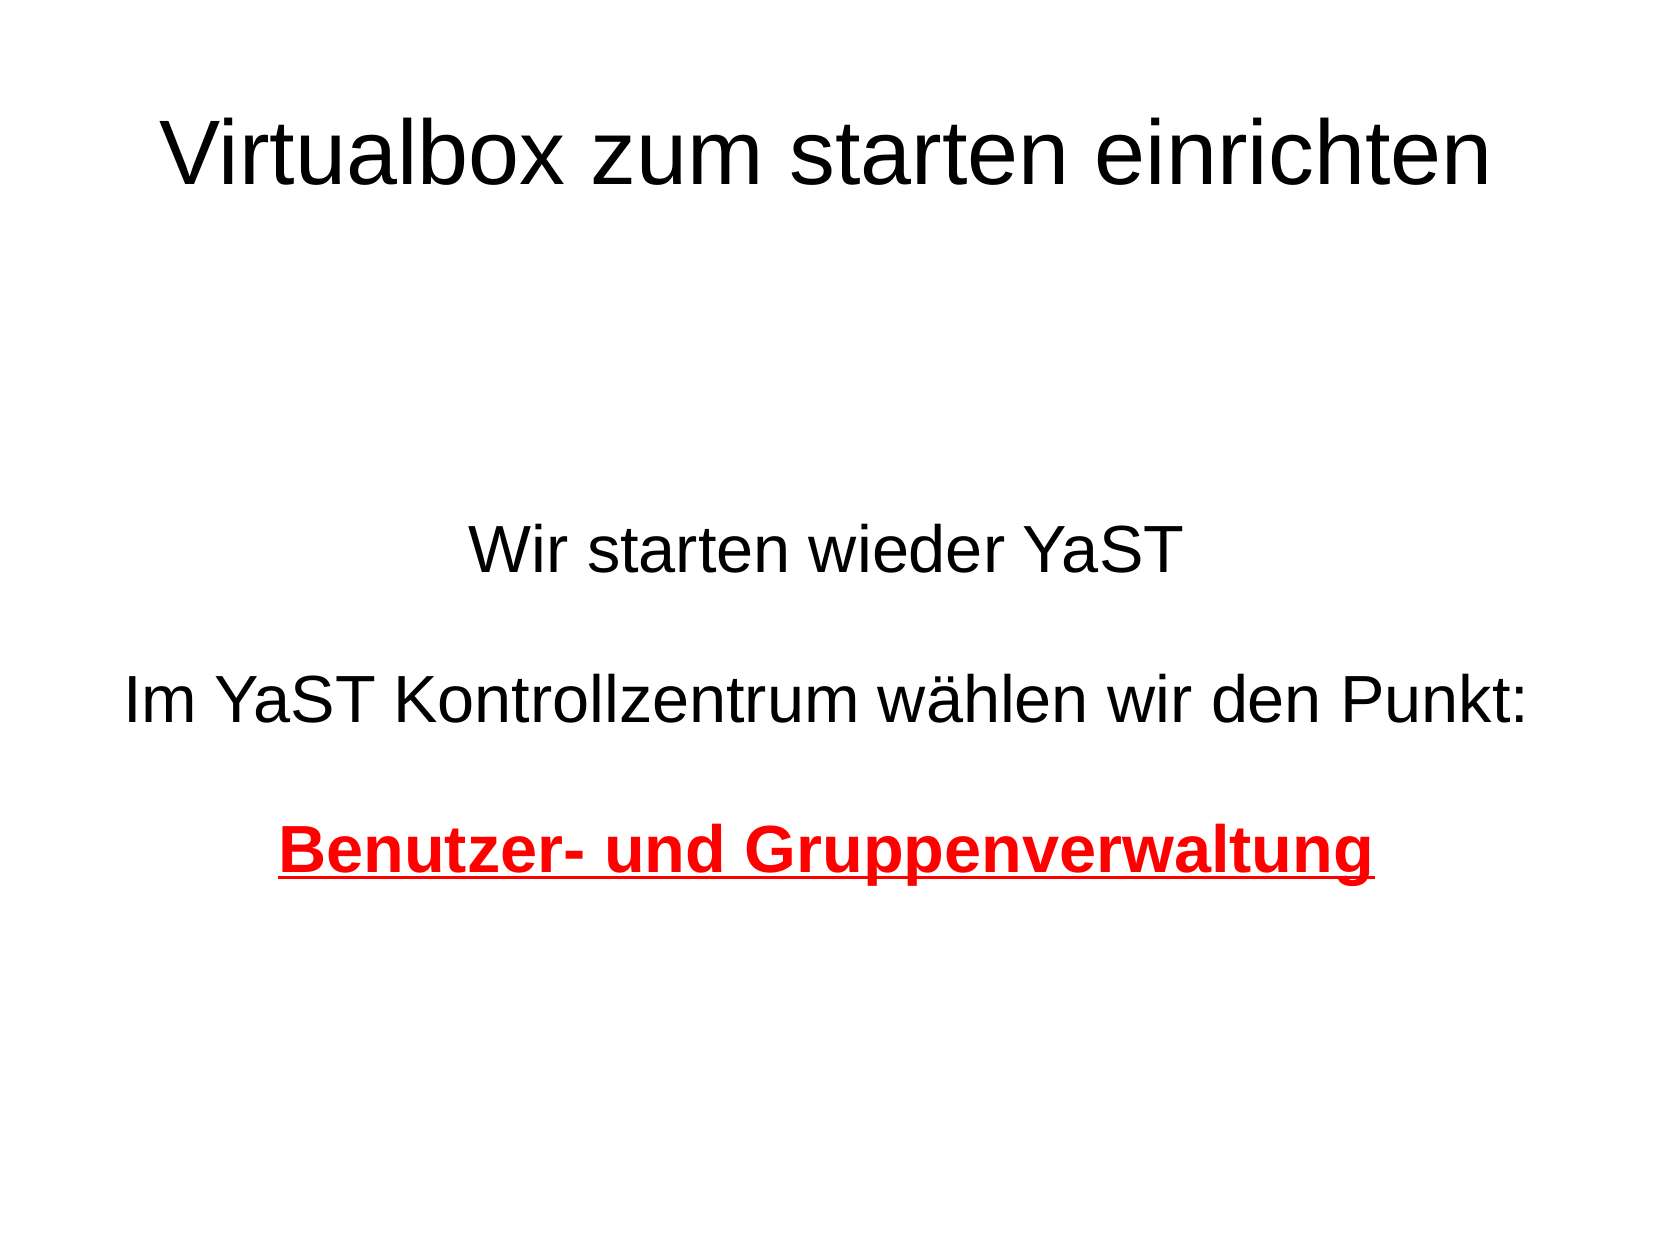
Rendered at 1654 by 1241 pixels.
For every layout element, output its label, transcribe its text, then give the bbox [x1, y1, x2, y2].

title Virtualbox zum starten einrichten [82, 49, 1571, 257]
subtitle Wir starten wieder YaST Im YaST Kontrollzentrum wählen wir den Punkt: Benutzer- und Gruppenverwaltung [82, 290, 1571, 1109]
